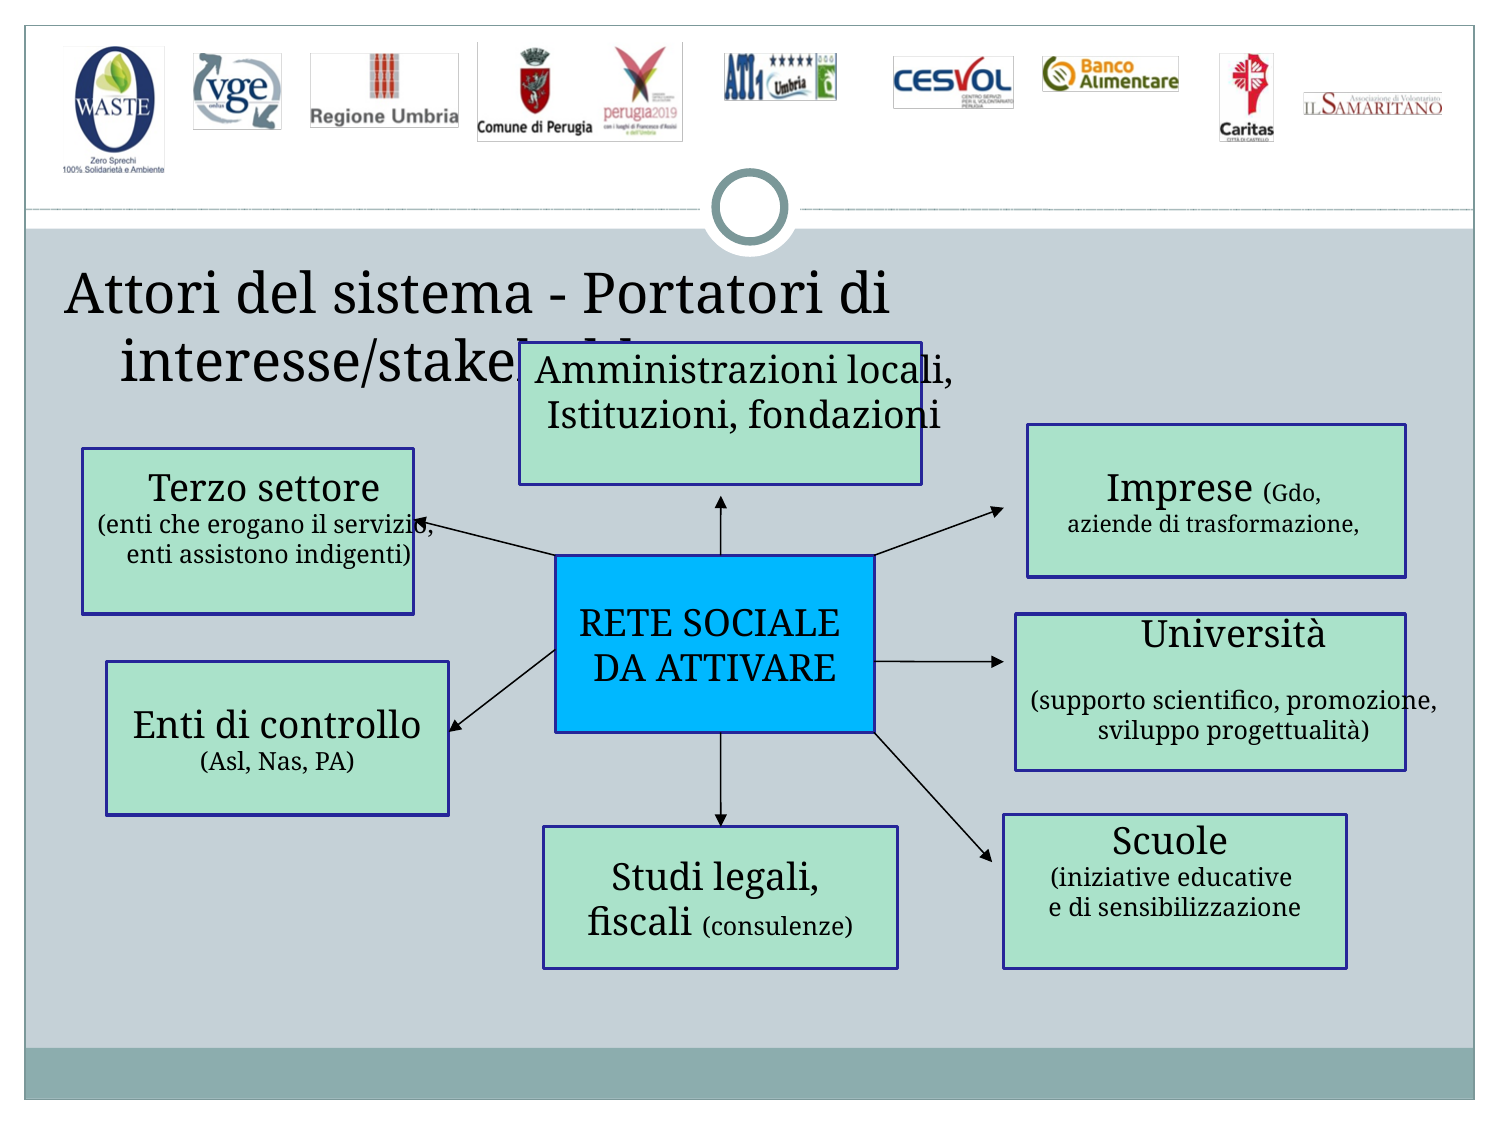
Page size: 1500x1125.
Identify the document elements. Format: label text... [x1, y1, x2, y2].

list Attori del sistema - Portatori di interesse/stakeholders [49, 249, 1450, 1005]
text_box RETE SOCIALE DA ATTIVARE [555, 555, 875, 733]
picture [53, 42, 1454, 191]
text_box Terzo settore (enti che erogano il servizio, enti assistono indigenti) [82, 448, 414, 614]
title [49, 0, 1450, 162]
text_box Enti di controllo (Asl, Nas, PA) [106, 661, 449, 816]
text_box Università (supporto scientifico, promozione, sviluppo progettualità) [1015, 613, 1406, 771]
text_box Studi legali, fiscali (consulenze) [543, 826, 898, 969]
text_box Imprese (Gdo, aziende di trasformazione, [1027, 424, 1406, 577]
text_box Amministrazioni locali, Istituzioni, fondazioni [519, 342, 922, 485]
text_box Scuole (iniziative educative e di sensibilizzazione [1003, 814, 1347, 969]
